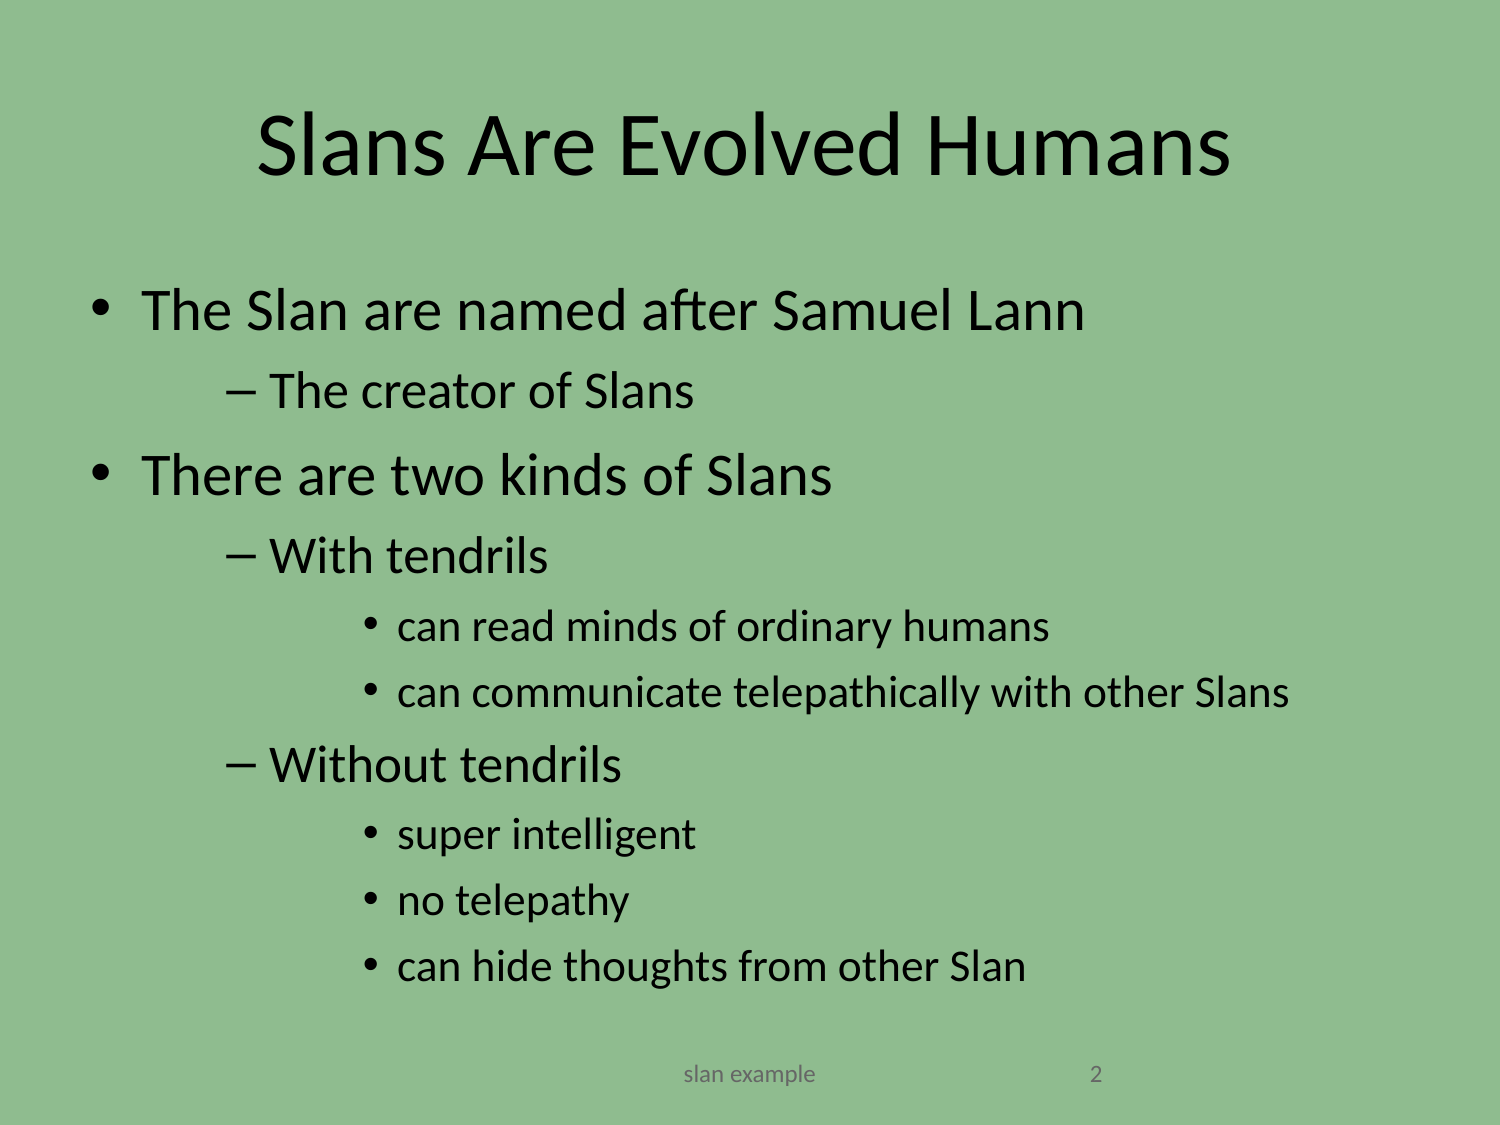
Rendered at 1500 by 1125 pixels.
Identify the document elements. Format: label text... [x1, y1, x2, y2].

list The Slan are named after Samuel Lann The creator of Slans There are two kinds of Slans With tendrils can read minds of ordinary humans can communicate telepathically with other Slans Without tendrils super intelligent no telepathy can hide thoughts from other Slan [75, 262, 1426, 1005]
title Slans Are Evolved Humans [75, 45, 1426, 233]
